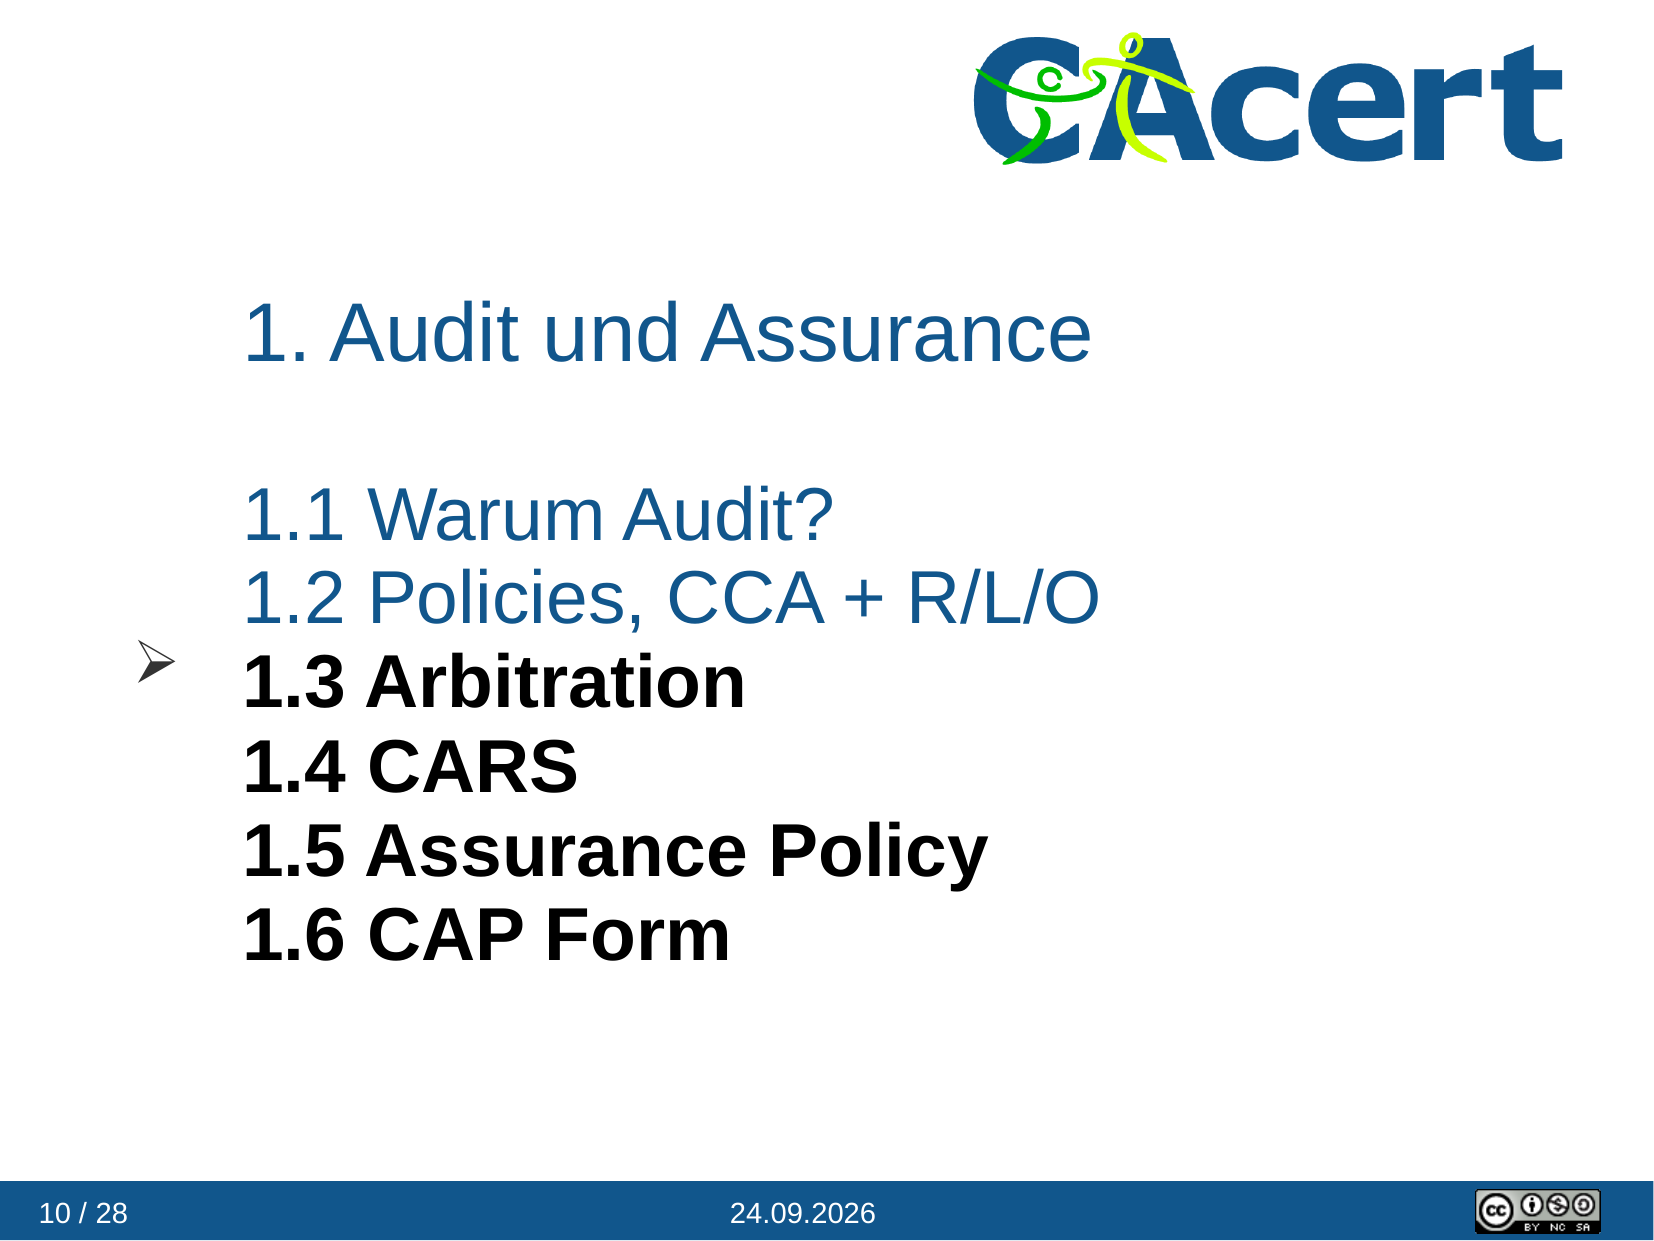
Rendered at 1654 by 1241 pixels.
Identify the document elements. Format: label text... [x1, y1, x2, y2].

picture [972, 30, 1564, 166]
text_box [65, 265, 237, 1025]
title 1. Audit und Assurance 1.1 Warum Audit? 1.2 Policies, CCA + R/L/O 1.3 Arbitration 1.4 CARS 1.5 Assurance Policy 1.6 CAP Form [242, 265, 1565, 997]
picture [1475, 1189, 1601, 1234]
